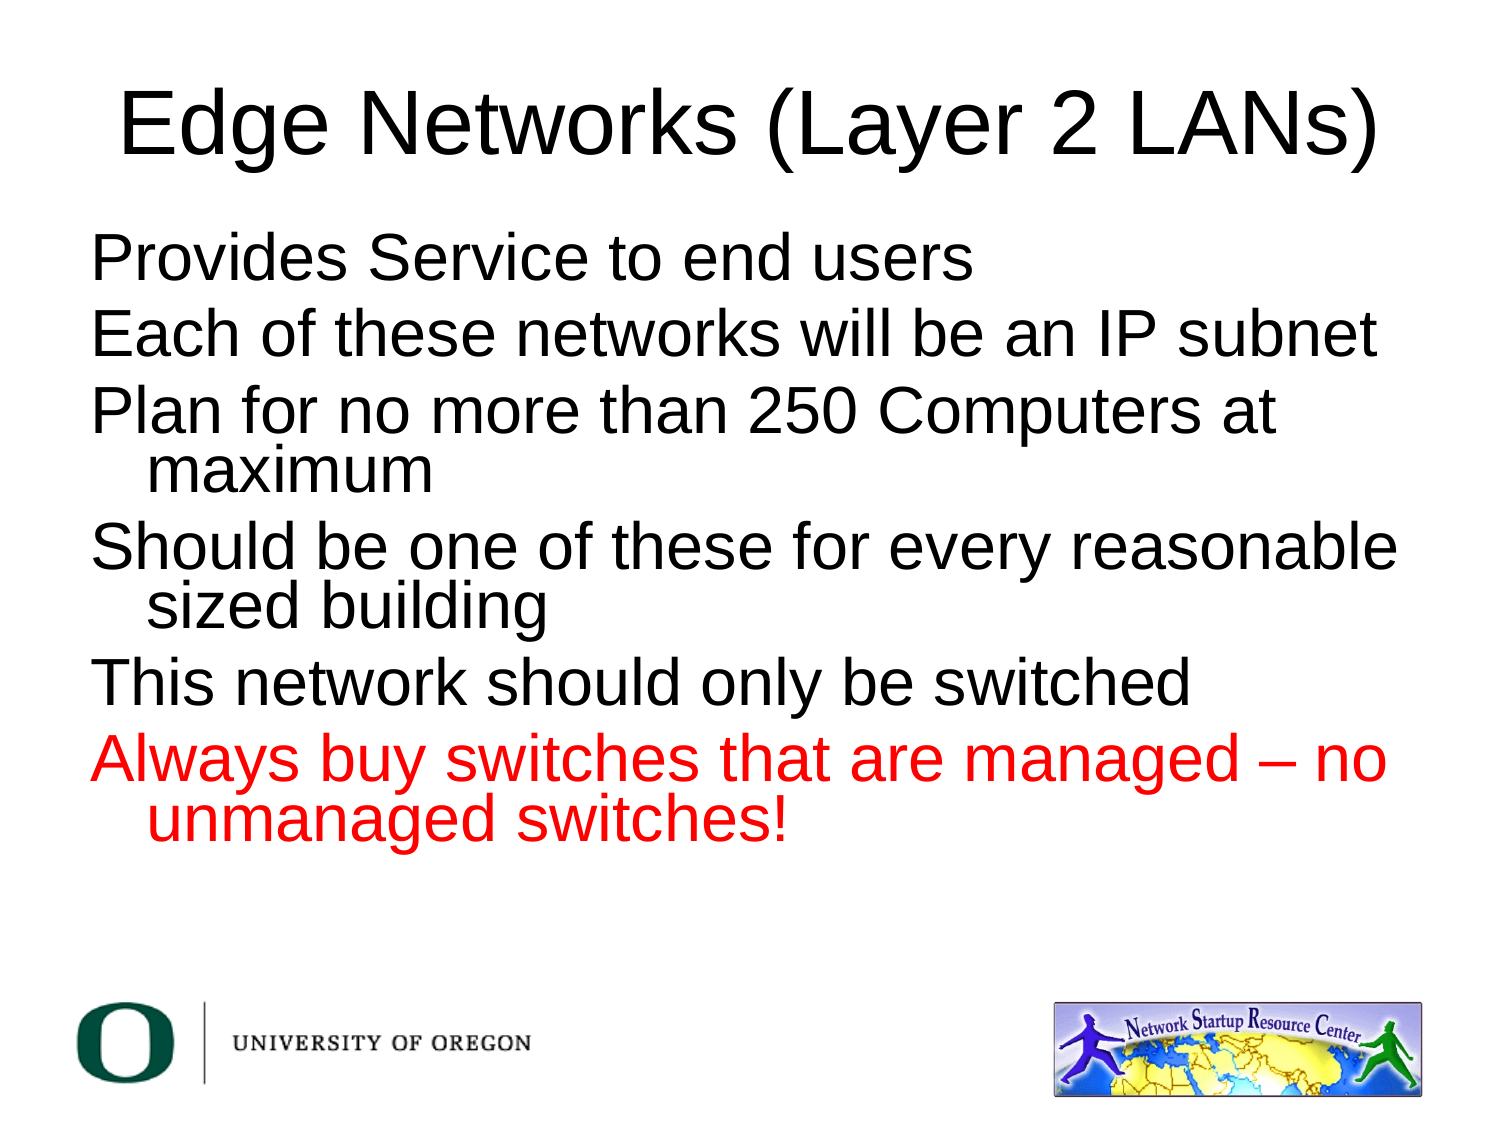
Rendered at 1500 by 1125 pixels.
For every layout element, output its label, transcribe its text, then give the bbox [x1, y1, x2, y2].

list Provides Service to end users Each of these networks will be an IP subnet Plan for no more than 250 Computers at maximum Should be one of these for every reasonable sized building This network should only be switched Always buy switches that are managed – no unmanaged switches! [75, 224, 1426, 963]
picture [1050, 999, 1426, 1100]
picture [62, 998, 546, 1088]
title Edge Networks (Layer 2 LANs) [75, 45, 1426, 201]
